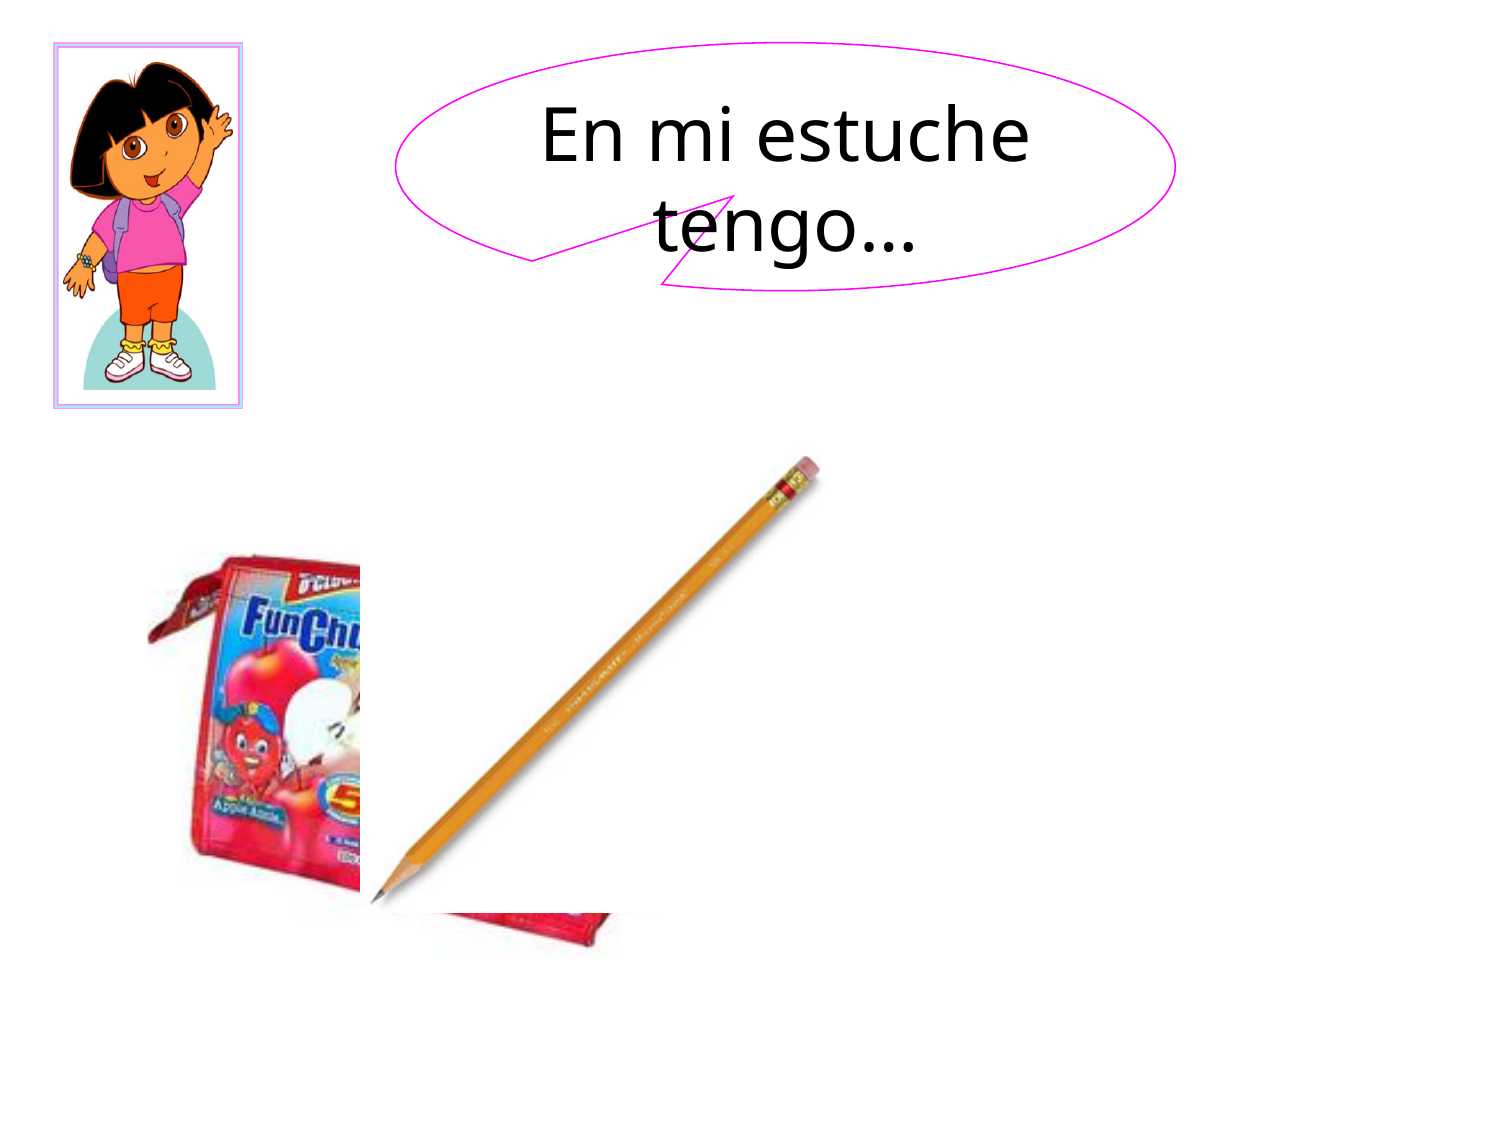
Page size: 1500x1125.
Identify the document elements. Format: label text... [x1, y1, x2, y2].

picture [53, 42, 243, 409]
text_box En mi estuche tengo… [395, 42, 1176, 291]
picture [147, 444, 829, 1059]
